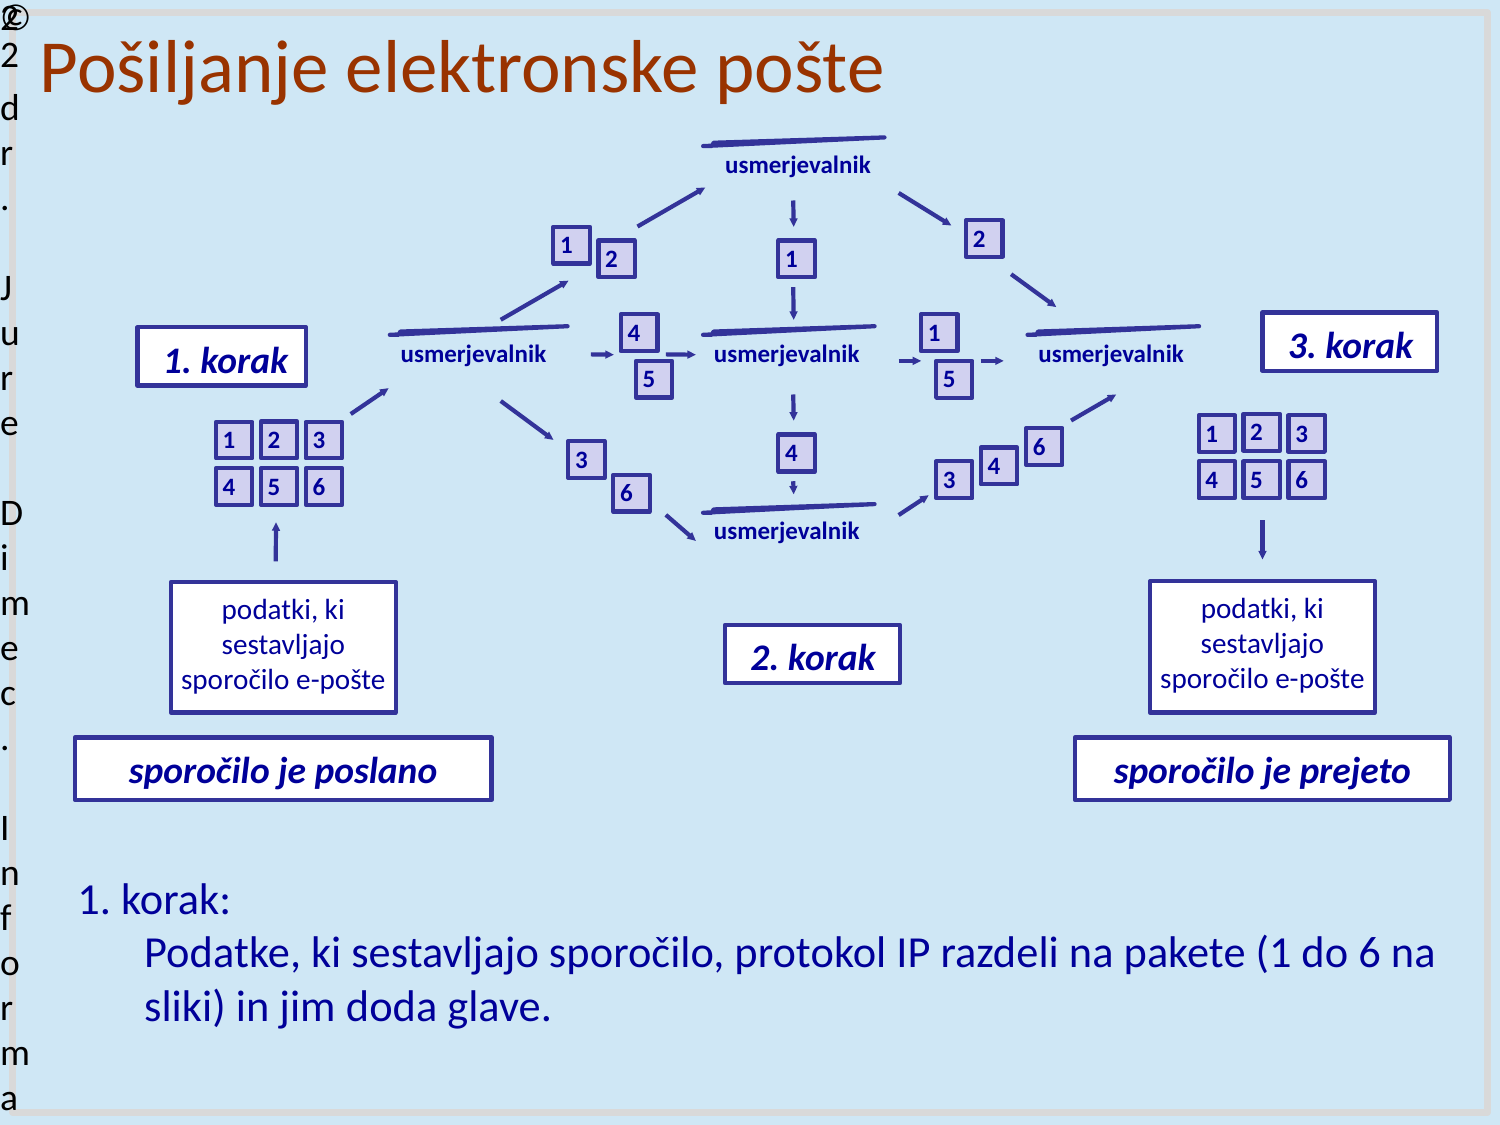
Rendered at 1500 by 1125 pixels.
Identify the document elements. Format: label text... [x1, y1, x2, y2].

title Pošiljanje elektronske pošte [24, 12, 988, 113]
text_box 2 [260, 421, 298, 459]
text_box usmerjevalnik [703, 326, 875, 335]
text_box 1 [921, 314, 958, 352]
text_box 5 [260, 468, 298, 505]
text_box 1 [778, 240, 816, 278]
text_box 1. korak [137, 327, 306, 386]
text_box 3 [568, 441, 605, 478]
text_box podatki, ki sestavljajo sporočilo e-pošte [170, 582, 396, 713]
text_box 4 [980, 447, 1018, 485]
text_box 6 [613, 474, 650, 512]
text_box usmerjevalnik [389, 326, 568, 335]
text_box 4 [778, 434, 816, 472]
text_box 4 [620, 314, 658, 352]
text_box 3 [305, 421, 343, 459]
text_box usmerjevalnik [1027, 326, 1200, 335]
text_box 6 [1026, 428, 1063, 465]
text_box 4 [1198, 461, 1235, 499]
text_box 2 [598, 240, 635, 278]
text_box 2 [1243, 413, 1280, 451]
text_box 3 [936, 461, 973, 499]
text_box podatki, ki sestavljajo sporočilo e-pošte [1149, 581, 1375, 713]
text_box 1 [215, 421, 253, 459]
text_box usmerjevalnik [703, 137, 885, 147]
text_box sporočilo je poslano [74, 737, 492, 800]
text_box usmerjevalnik [703, 504, 875, 513]
text_box 2. korak [725, 624, 900, 684]
text_box 3. korak [1262, 312, 1438, 371]
text_box 3 [1288, 415, 1325, 452]
text_box 4 [215, 468, 253, 505]
text_box 1 [553, 226, 591, 264]
text_box 2 [966, 220, 1003, 257]
text_box 6 [1288, 461, 1325, 499]
text_box 5 [936, 360, 973, 398]
text_box sporočilo je prejeto [1074, 737, 1450, 800]
text_box 6 [305, 468, 343, 505]
text_box 1 [1198, 415, 1235, 452]
text_box 5 [1243, 461, 1280, 499]
list 1. korak: Podatke, ki sestavljajo sporočilo, protokol IP razdeli na pakete (1 do 6 na sliki) in jim doda glave. [62, 862, 1463, 1038]
text_box 5 [635, 360, 673, 398]
